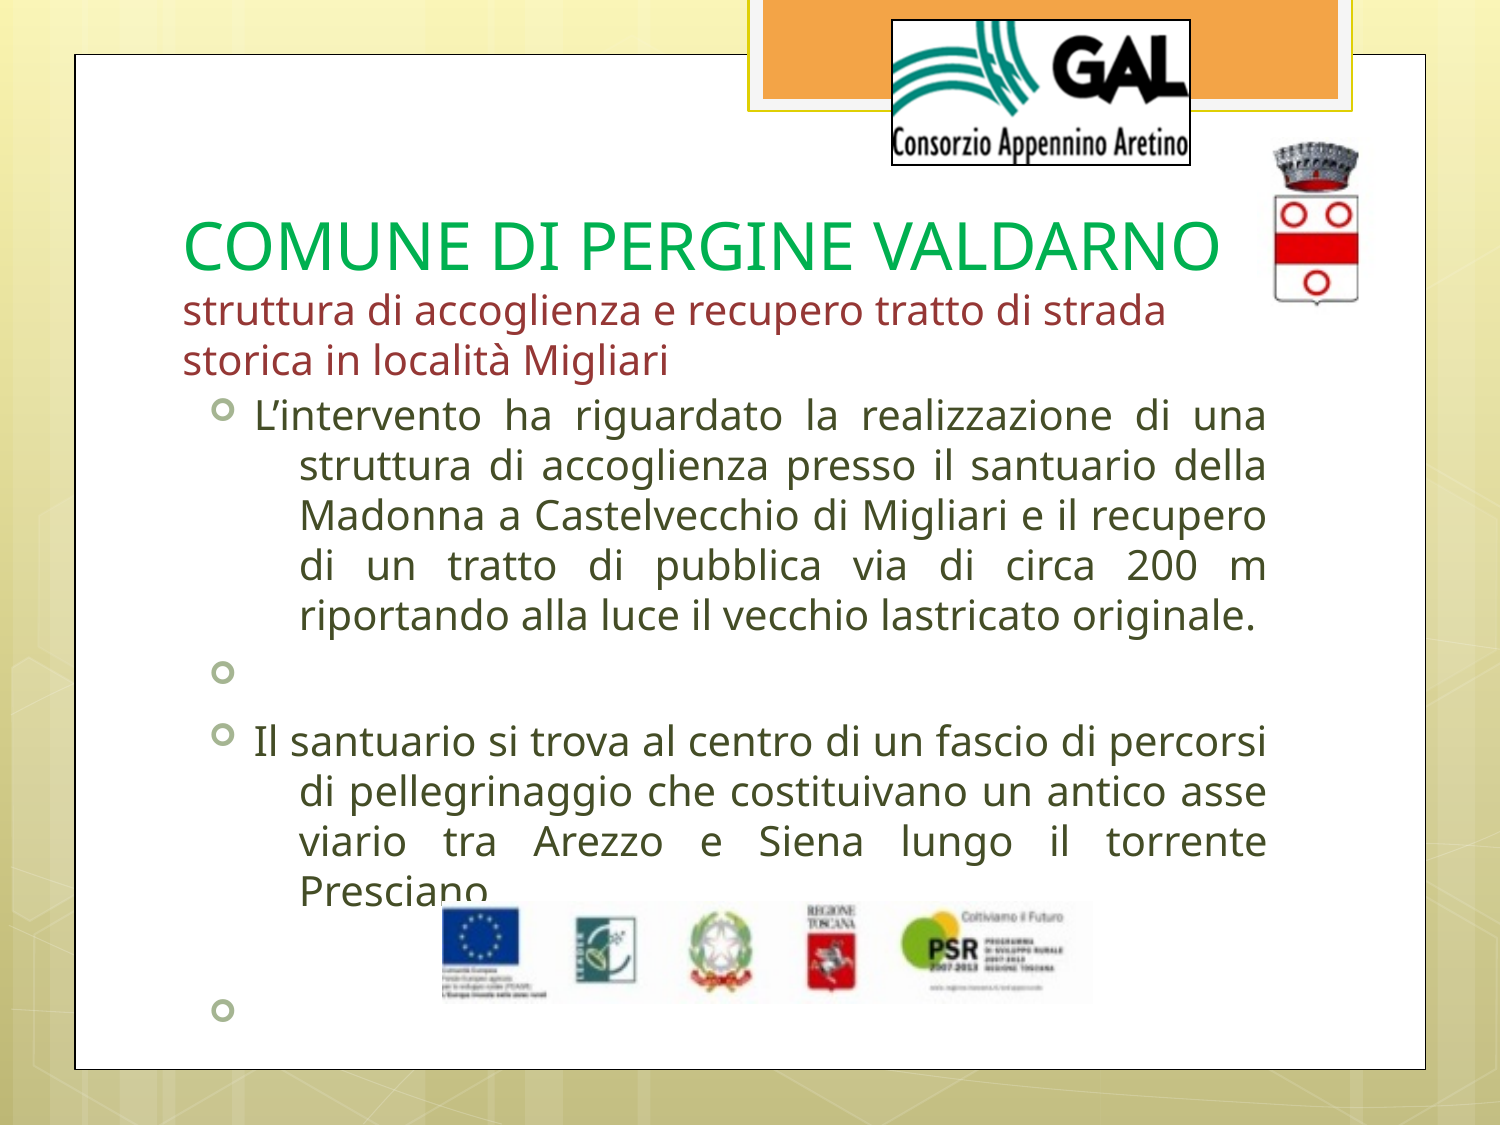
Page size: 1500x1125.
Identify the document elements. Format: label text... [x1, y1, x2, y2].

picture [1257, 137, 1388, 315]
picture [442, 901, 1093, 1004]
title COMUNE DI PERGINE VALDARNO struttura di accoglienza e recupero tratto di strada storica in località Migliari [167, 196, 1320, 384]
picture [891, 19, 1191, 166]
list L’intervento ha riguardato la realizzazione di una struttura di accoglienza presso il santuario della Madonna a Castelvecchio di Migliari e il recupero di un tratto di pubblica via di circa 200 m riportando alla luce il vecchio lastricato originale. Il santuario si trova al centro di un fascio di percorsi di pellegrinaggio che costituivano un antico asse viario tra Arezzo e Siena lungo il torrente Presciano. [171, 381, 1283, 957]
